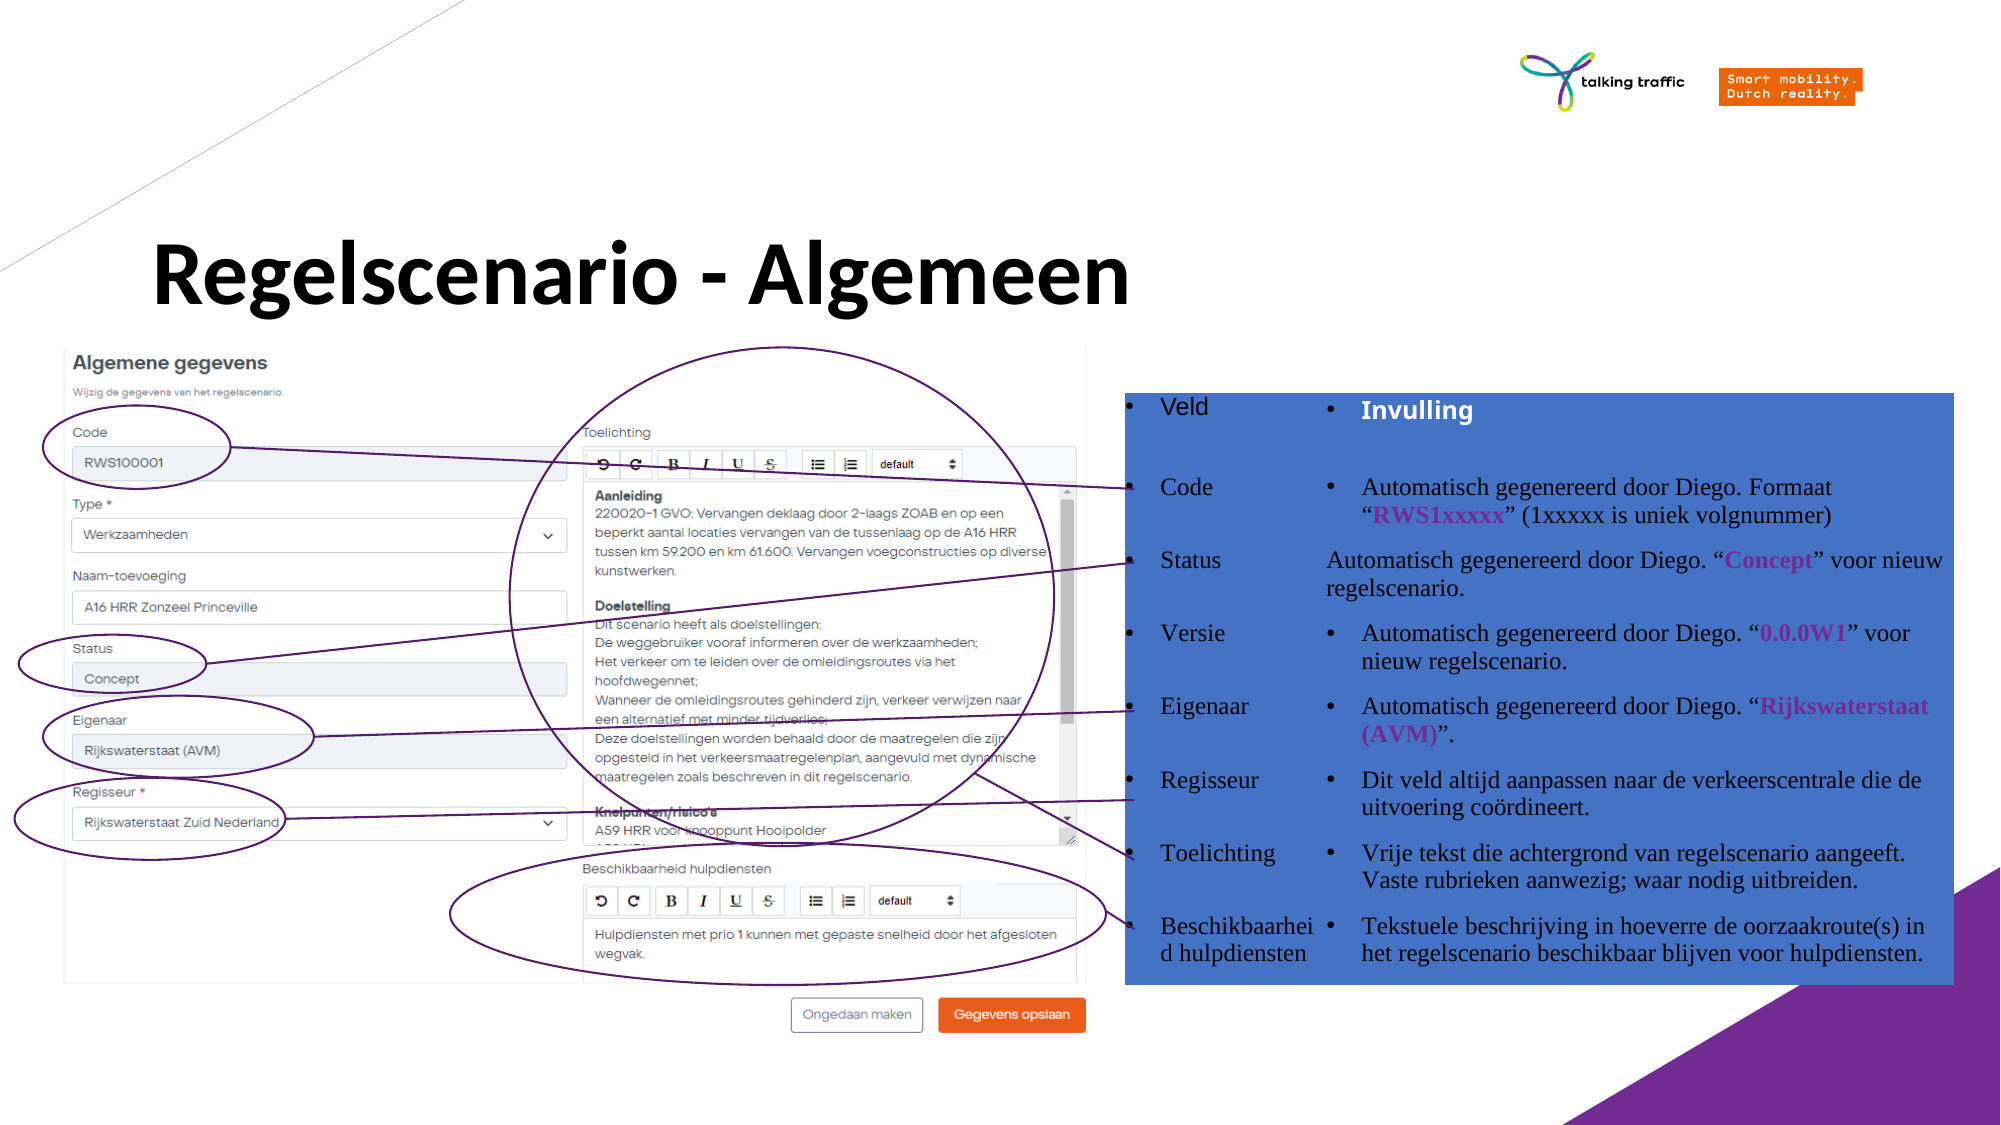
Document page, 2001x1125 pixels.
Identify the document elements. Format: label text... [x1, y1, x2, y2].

picture [63, 760, 129, 786]
picture [63, 636, 205, 691]
table_cell Eigenaar [1125, 693, 1326, 766]
picture [813, 347, 1086, 485]
picture [63, 697, 312, 776]
table_header Invulling [1326, 393, 1954, 474]
table_cell Status [1125, 547, 1326, 620]
picture [452, 845, 1086, 984]
picture [63, 407, 229, 487]
picture [1025, 569, 1086, 713]
table_cell Automatisch gegenereerd door Diego. “0.0.0W1” voor nieuw regelscenario. [1326, 620, 1954, 693]
table_cell Dit veld altijd aanpassen naar de verkeerscentrale die de uitvoering coördineert. [1326, 766, 1954, 839]
text_box 30 [1412, 1042, 1863, 1103]
table_cell Toelichting [1125, 839, 1326, 912]
picture [939, 775, 1021, 803]
picture [1028, 486, 1086, 570]
table_header Veld [1125, 393, 1326, 474]
picture [838, 804, 1086, 887]
table_cell Code [1125, 474, 1326, 547]
table_cell Versie [1125, 620, 1326, 693]
picture [649, 806, 926, 842]
picture [556, 349, 1021, 482]
picture [978, 714, 1086, 801]
picture [63, 449, 550, 662]
table_cell Automatisch gegenereerd door Diego. “Rijkswaterstaat (AVM)”. [1326, 693, 1954, 766]
picture [63, 779, 284, 858]
table_cell Vrije tekst die achtergrond van regelscenario aangeeft. Vaste rubrieken aanwezig; waar nodig uitbreiden. [1326, 839, 1954, 912]
picture [204, 731, 636, 817]
table_cell Regisseur [1125, 766, 1326, 839]
table_cell Tekstuele beschrijving in hoeverre de oorzaakroute(s) in het regelscenario beschikbaar blijven voor hulpdiensten. [1326, 912, 1954, 985]
picture [63, 632, 548, 735]
picture [514, 573, 1053, 728]
table_cell Beschikbaarheid hulpdiensten [1125, 912, 1326, 985]
picture [511, 464, 1051, 629]
table_cell Automatisch gegenereerd door Diego. Formaat “RWS1xxxxx” (1xxxxx is uniek volgnummer) [1326, 474, 1954, 547]
picture [63, 812, 1086, 1043]
picture [555, 716, 1019, 809]
picture [1036, 803, 1086, 831]
table_cell Automatisch gegenereerd door Diego. “Concept” voor nieuw regelscenario. [1326, 547, 1954, 620]
title Regelscenario - Algemeen [137, 165, 1863, 332]
picture [63, 347, 751, 460]
